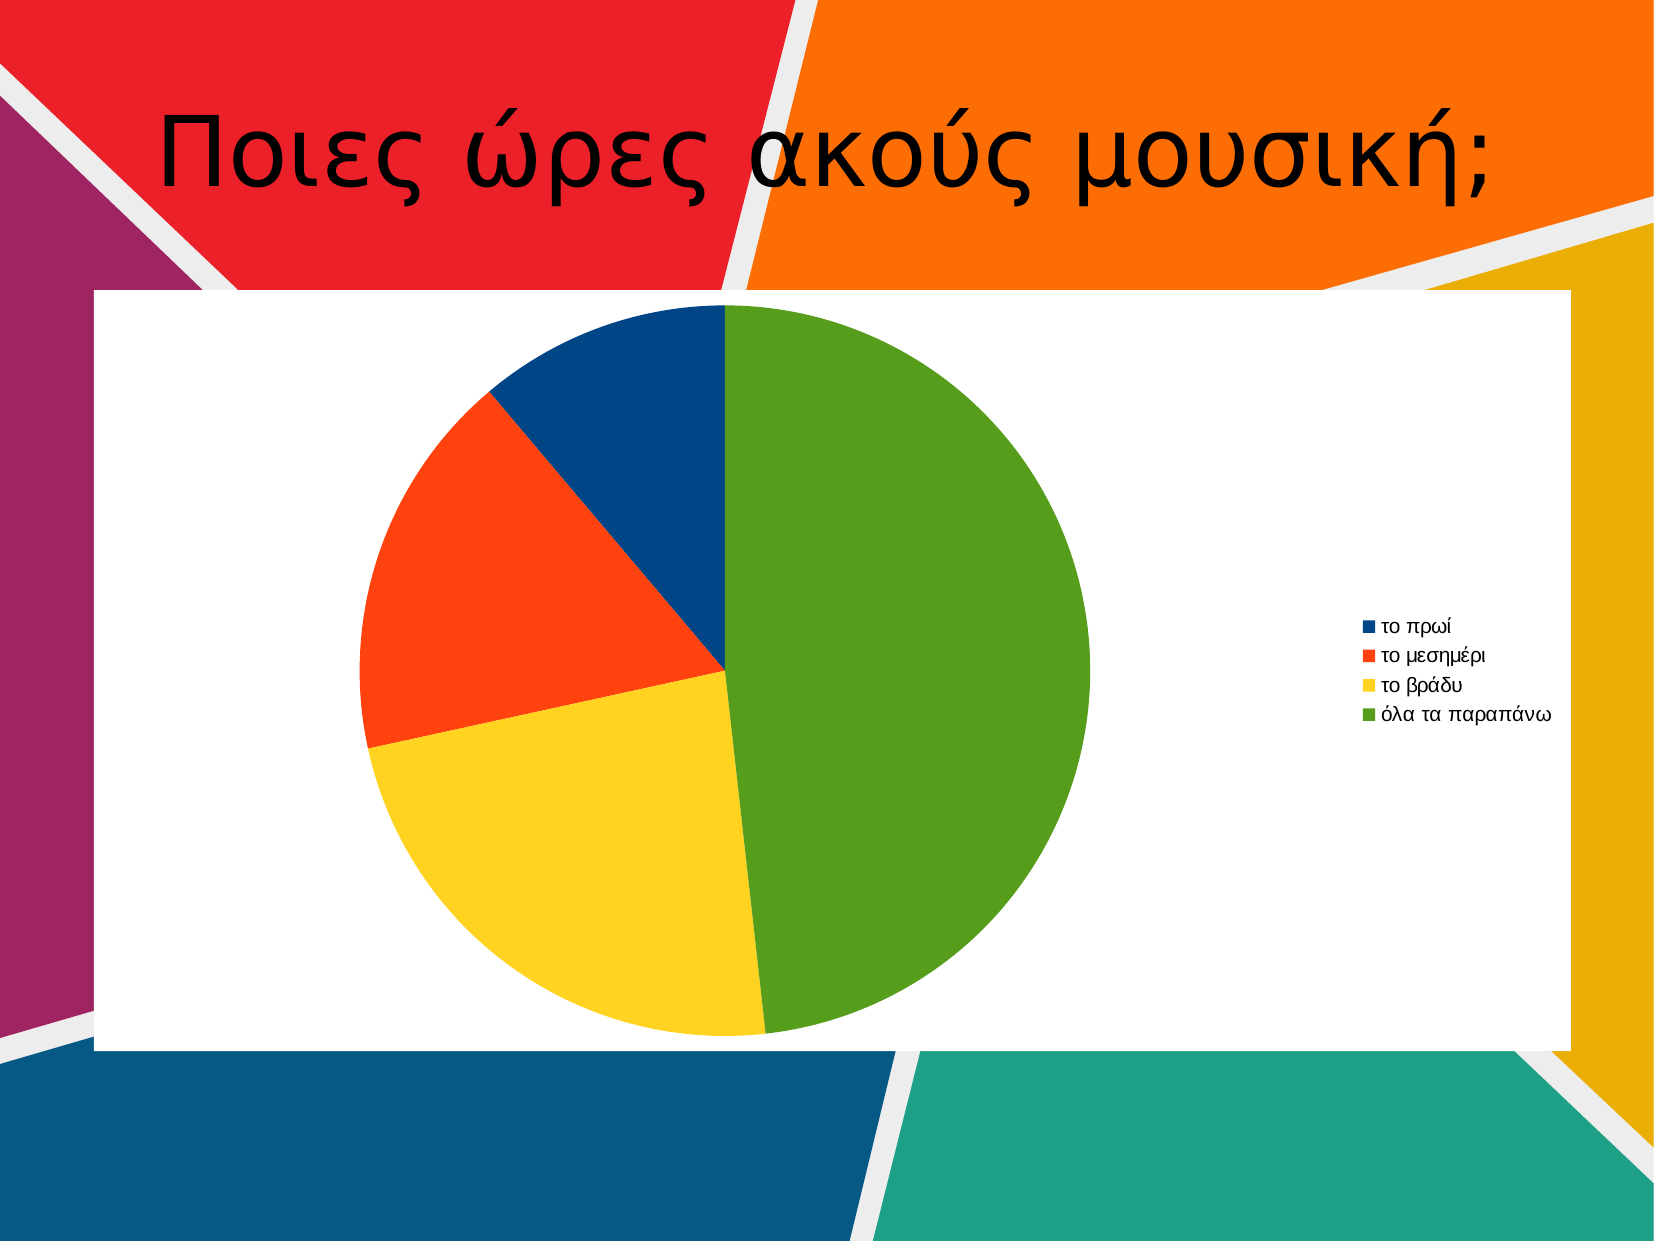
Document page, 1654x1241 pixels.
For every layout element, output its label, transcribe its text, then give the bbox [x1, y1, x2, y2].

chart [93, 290, 1571, 1052]
title Ποιες ώρες ακούς μουσική; [82, 49, 1571, 257]
